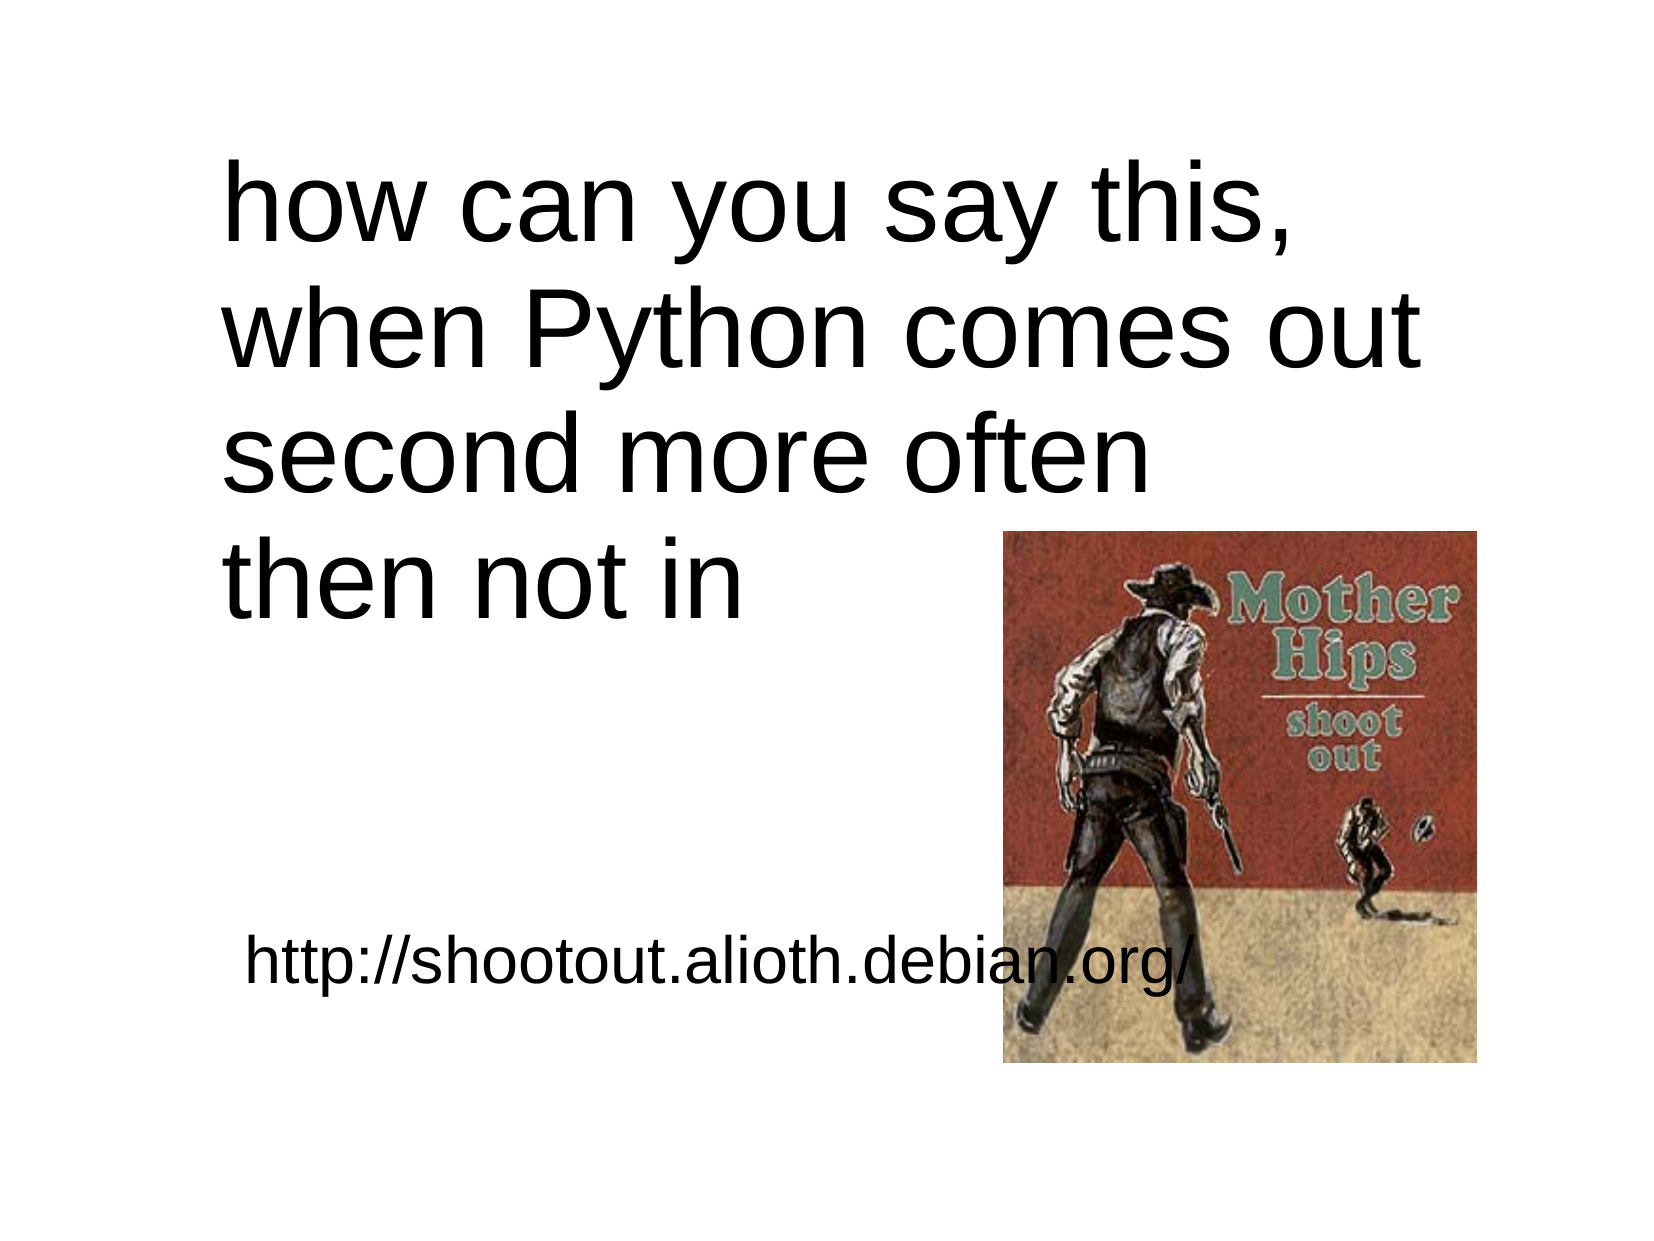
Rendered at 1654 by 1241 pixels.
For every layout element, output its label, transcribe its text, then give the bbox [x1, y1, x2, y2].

text_box http://shootout.alioth.debian.org/ [229, 915, 1370, 1008]
picture [1003, 531, 1477, 1063]
text_box how can you say this, when Python comes out second more often then not in [206, 132, 1599, 672]
